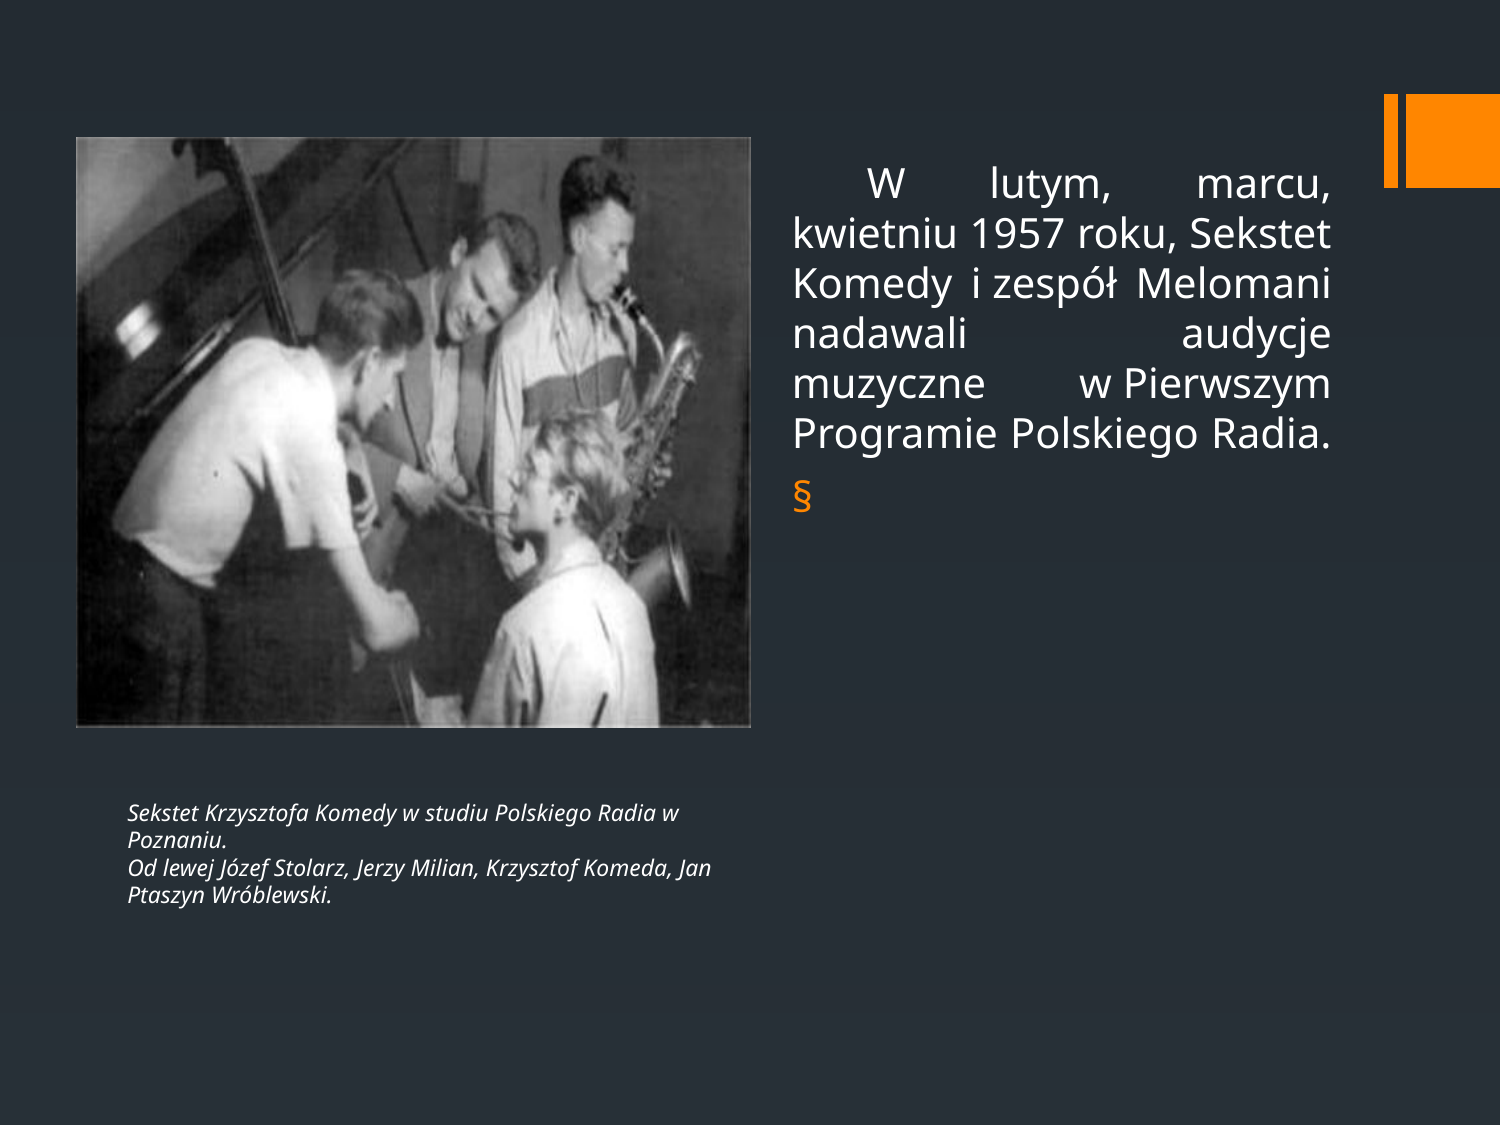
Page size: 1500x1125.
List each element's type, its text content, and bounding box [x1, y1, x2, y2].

list W lutym, marcu, kwietniu 1957 roku, Sekstet Komedy i zespół Melomani nadawali audycje muzyczne w Pierwszym Programie Polskiego Radia. [761, 149, 1347, 739]
text_box Sekstet Krzysztofa Komedy w studiu Polskiego Radia w Poznaniu. Od lewej Józef Stolarz, Jerzy Milian, Krzysztof Komeda, Jan Ptaszyn Wróblewski. [112, 791, 738, 916]
picture [76, 137, 751, 728]
